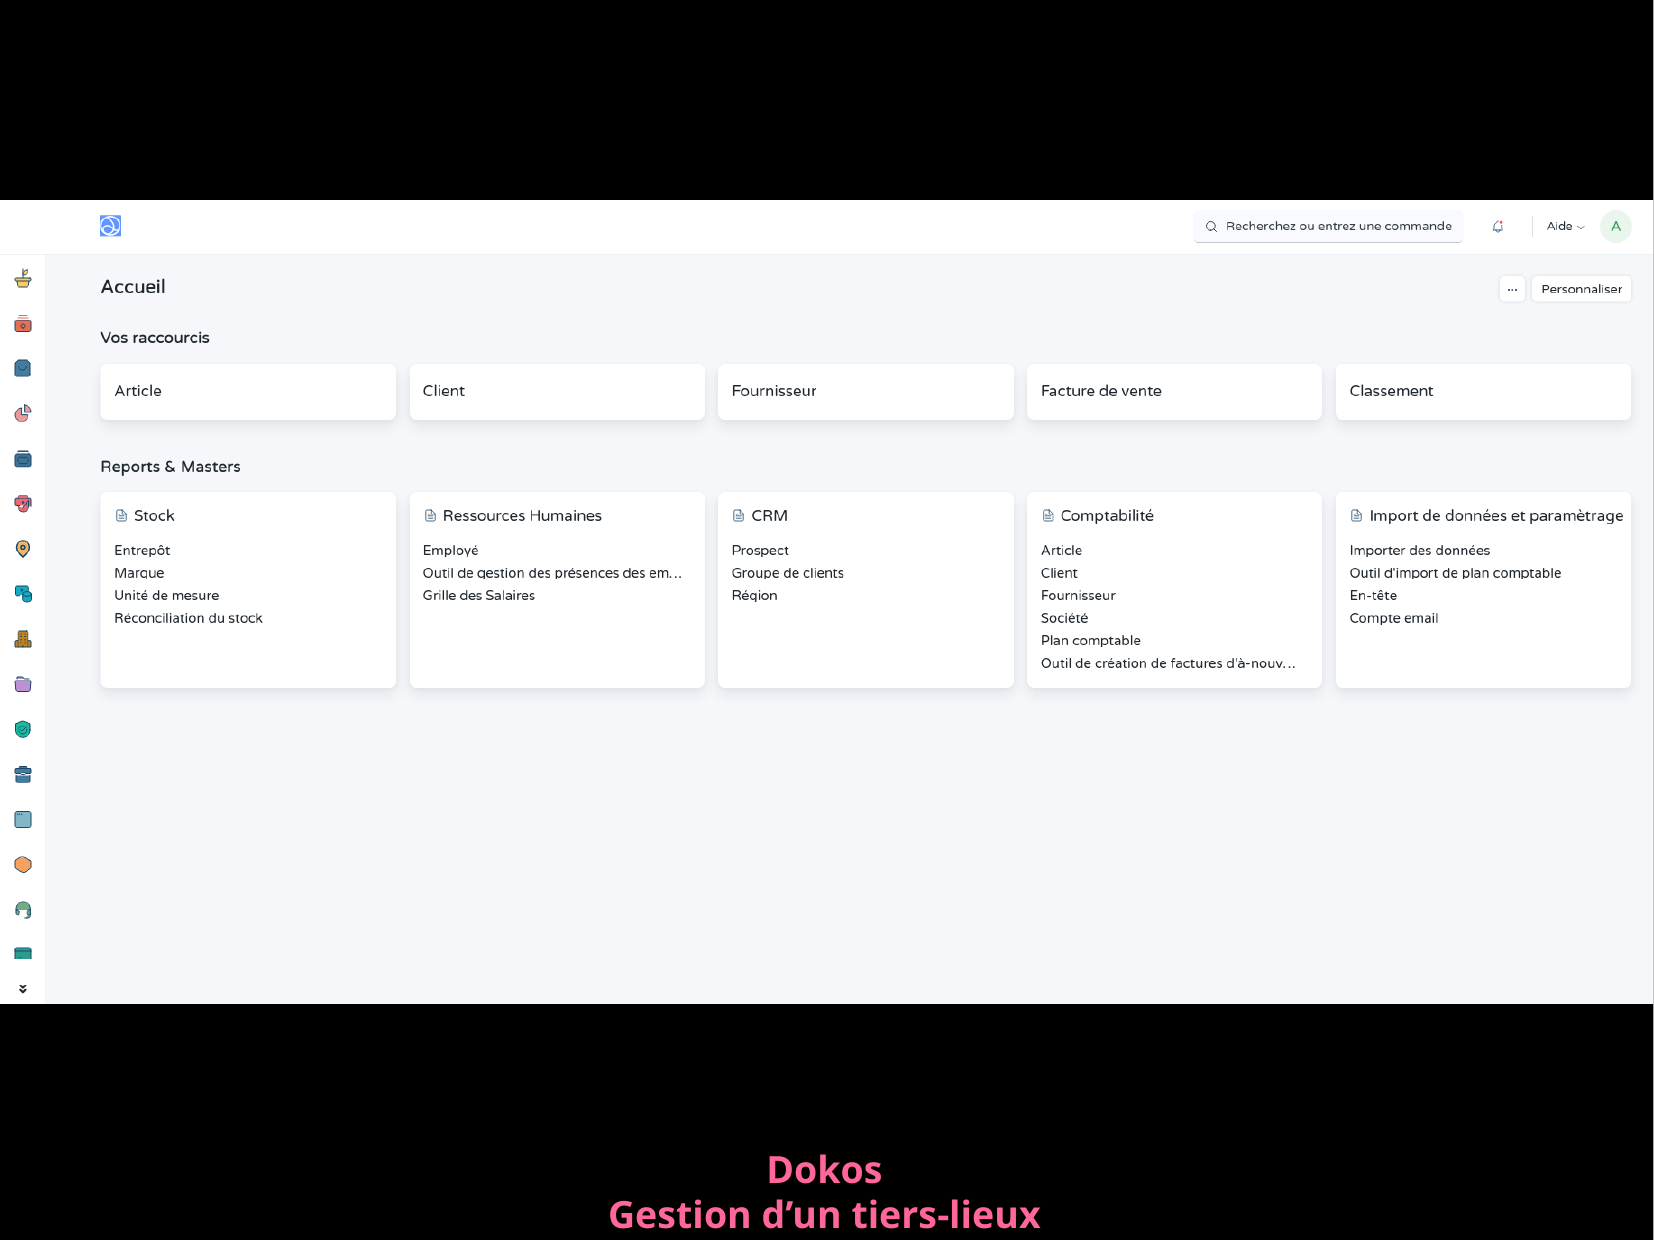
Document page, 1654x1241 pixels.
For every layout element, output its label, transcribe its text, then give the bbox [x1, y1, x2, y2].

text_box Dokos Gestion d’un tiers-lieux [222, 1138, 1428, 1241]
picture [0, 200, 1654, 1004]
